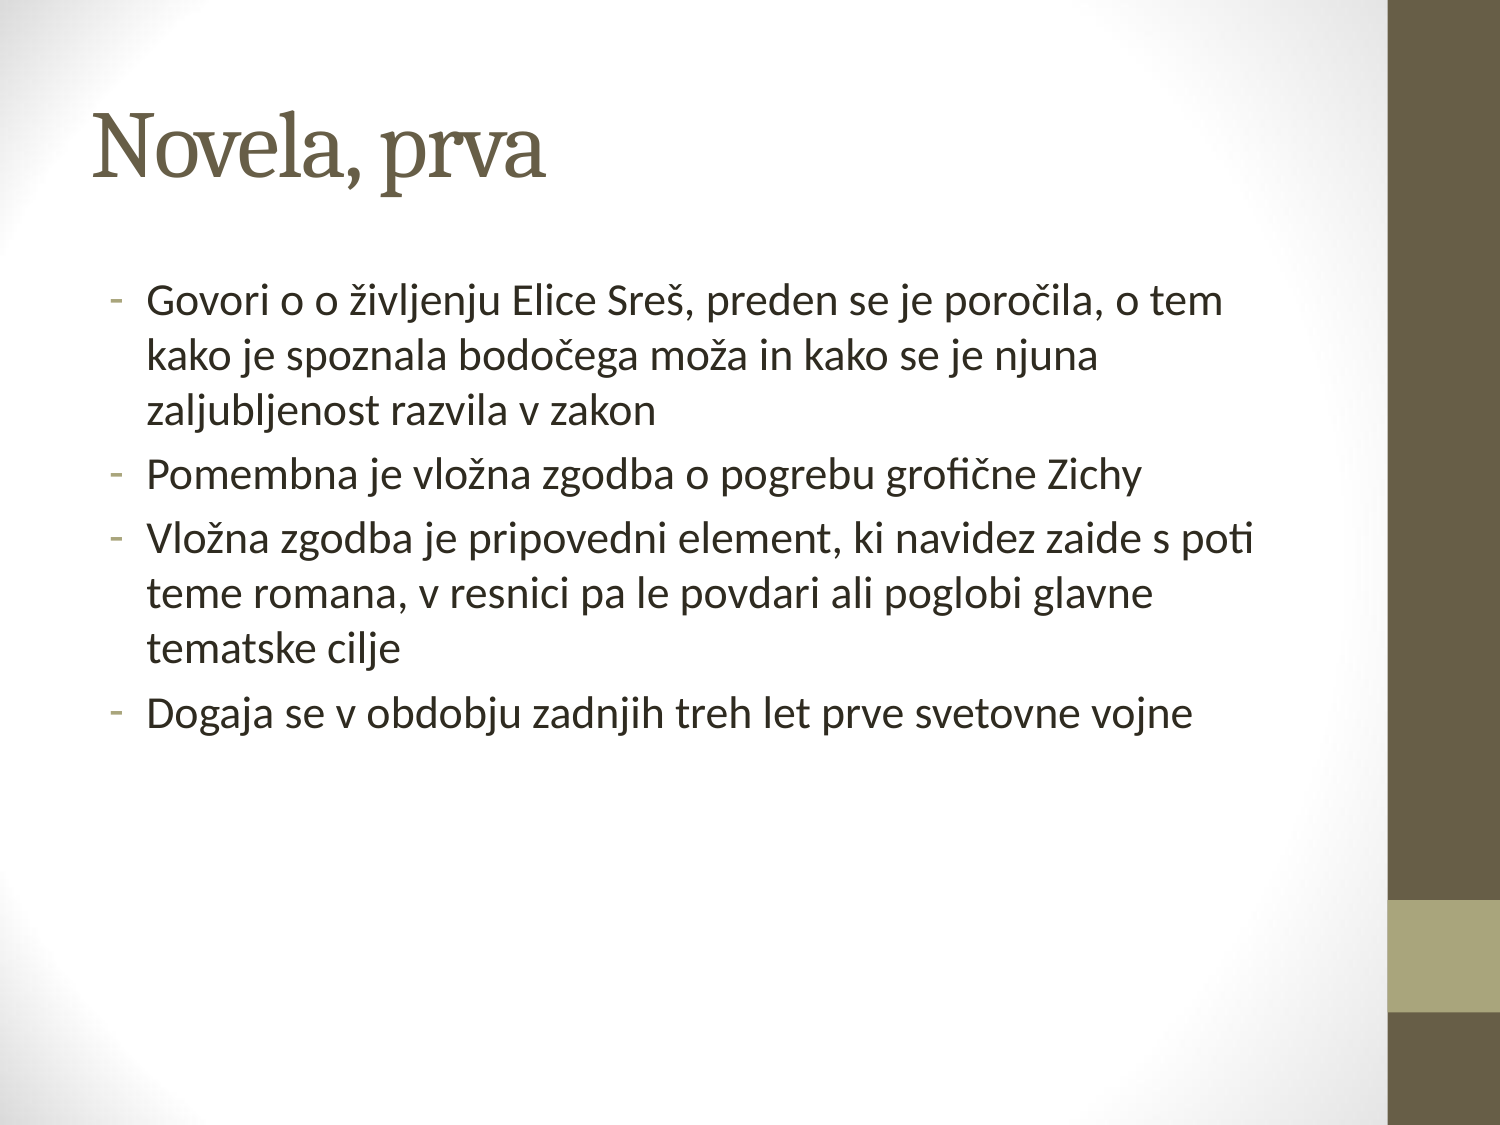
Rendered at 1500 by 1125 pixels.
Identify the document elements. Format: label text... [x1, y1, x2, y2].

title Novela, prva [75, 45, 1325, 233]
picture [0, 0, 1387, 1125]
list Govori o o življenju Elice Sreš, preden se je poročila, o tem kako je spoznala bodočega moža in kako se je njuna zaljubljenost razvila v zakon Pomembna je vložna zgodba o pogrebu grofične Zichy Vložna zgodba je pripovedni element, ki navidez zaide s poti teme romana, v resnici pa le povdari ali poglobi glavne tematske cilje Dogaja se v obdobju zadnjih treh let prve svetovne vojne [75, 262, 1325, 1050]
